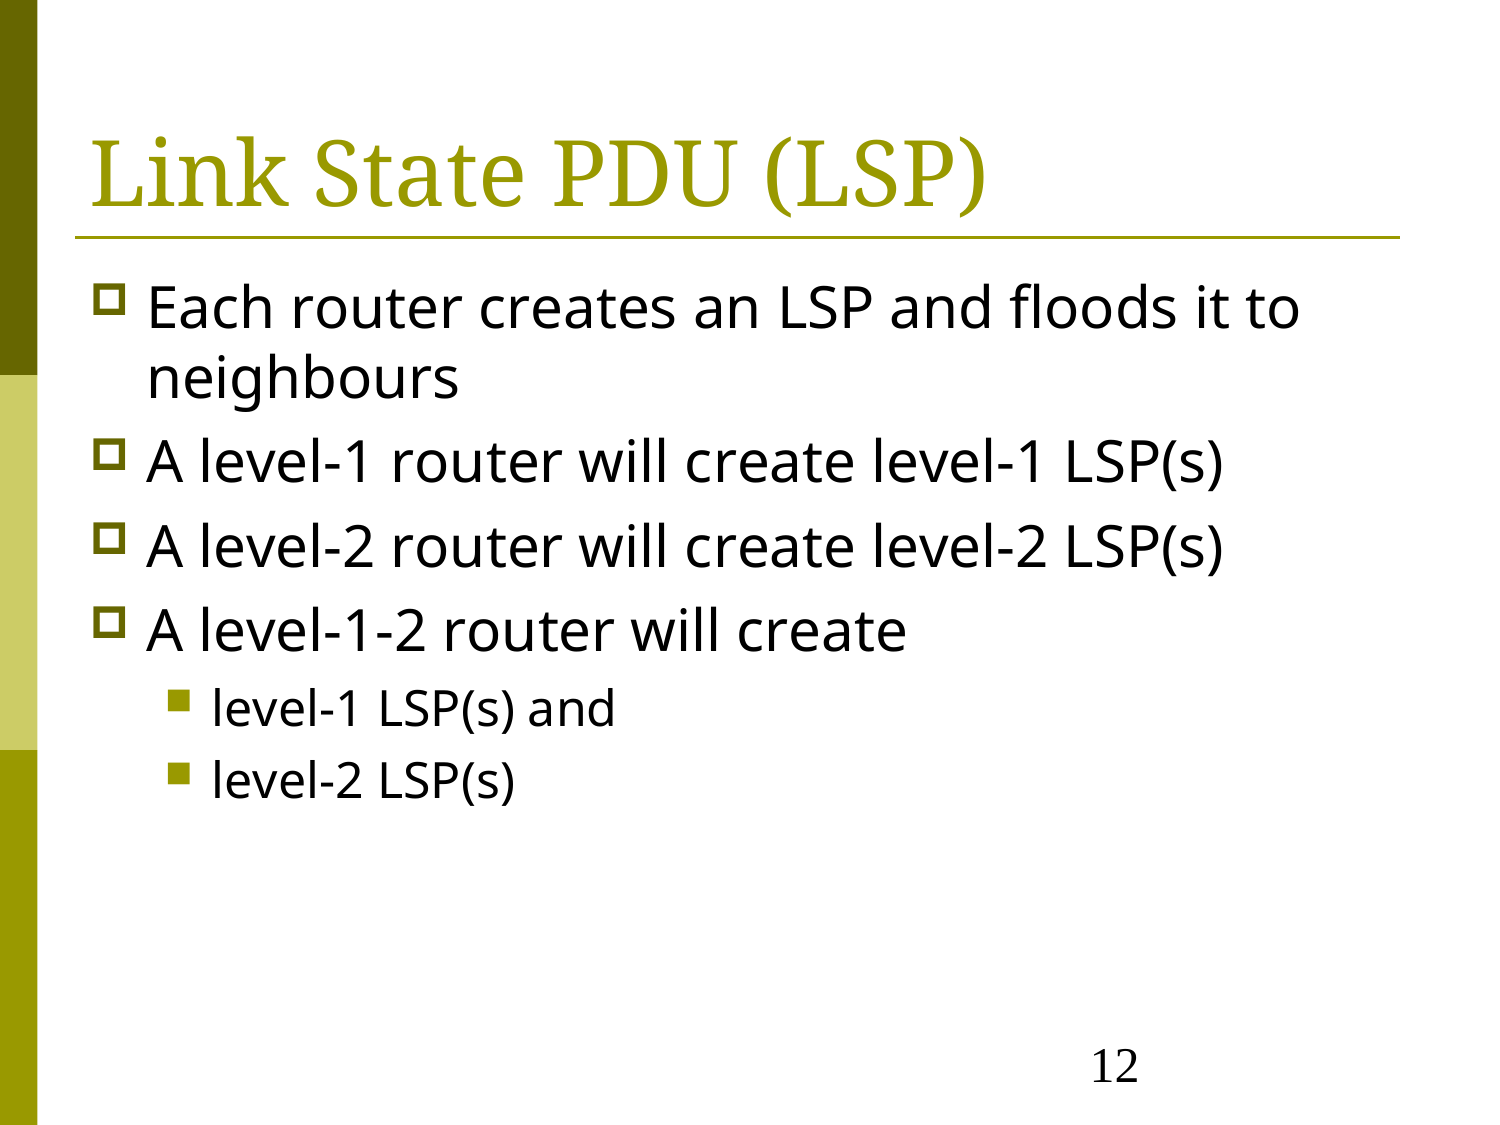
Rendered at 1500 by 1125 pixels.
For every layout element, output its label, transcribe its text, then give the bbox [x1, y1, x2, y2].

title Link State PDU (LSP) [75, 45, 1426, 233]
list Each router creates an LSP and floods it to neighbours A level-1 router will create level-1 LSP(s) A level-2 router will create level-2 LSP(s) A level-1-2 router will create level-1 LSP(s) and level-2 LSP(s) [75, 262, 1426, 1006]
